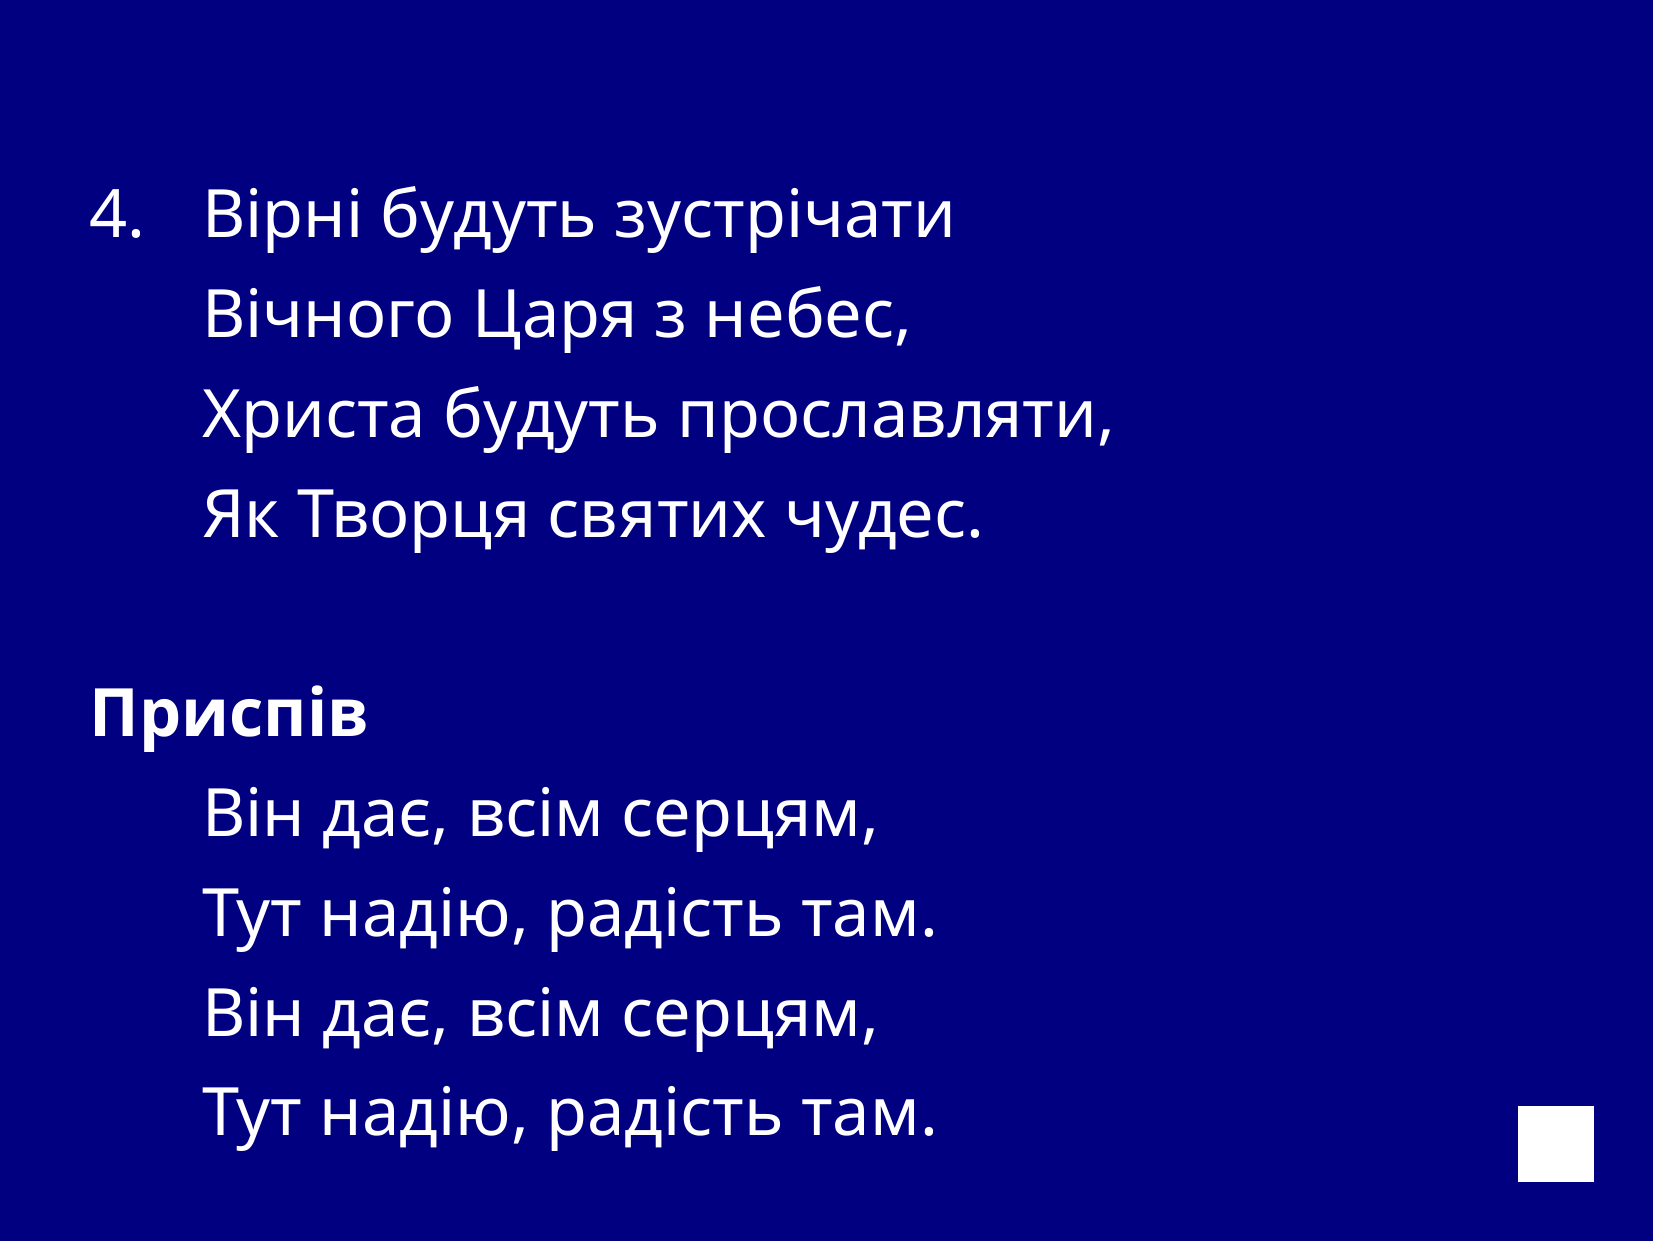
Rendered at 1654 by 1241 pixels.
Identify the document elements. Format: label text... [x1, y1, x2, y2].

text_box [1518, 1106, 1594, 1182]
text_box 4. Вірні будуть зустрічати Вічного Царя з небес, Христа будуть прославляти, Як Творця святих чудес. Приспів Він дає, всім серцям, Тут надію, радість там. Він дає, всім серцям, Тут надію, радість там. [75, 150, 1576, 1163]
